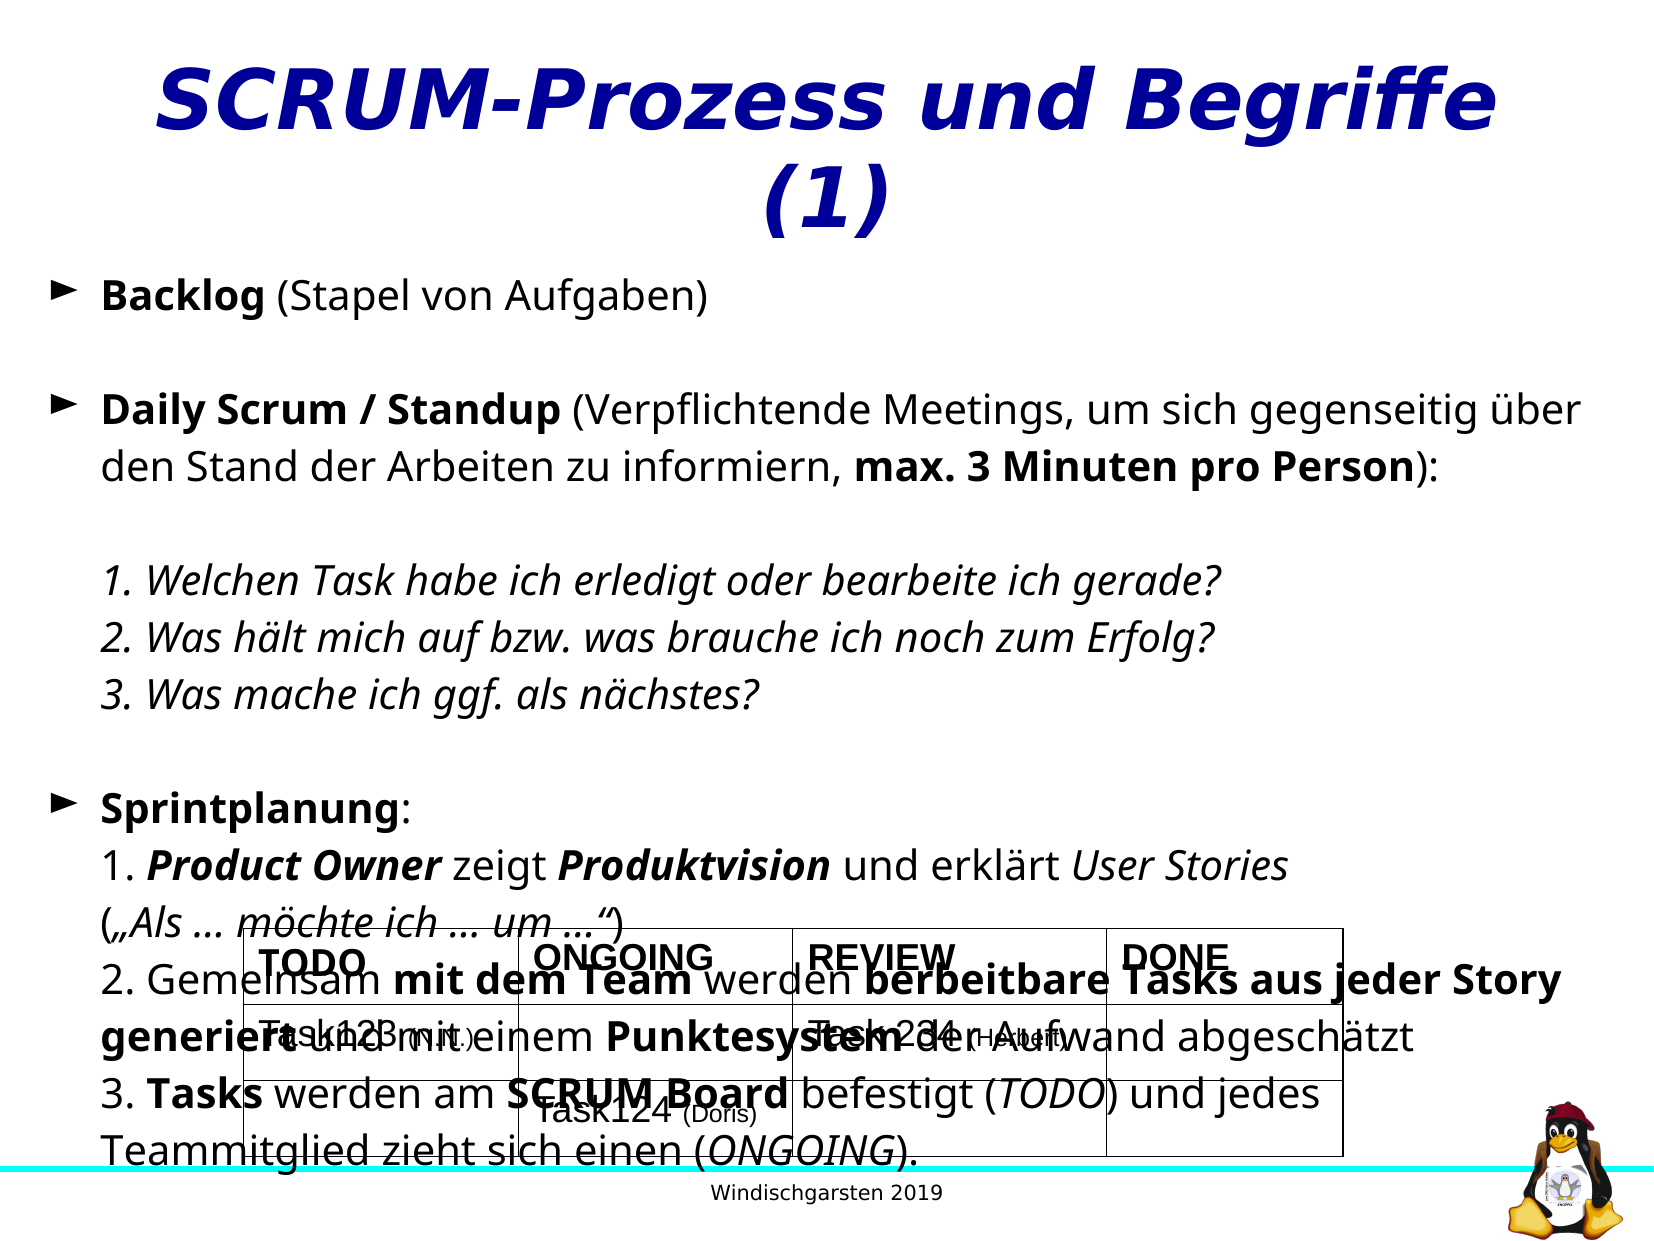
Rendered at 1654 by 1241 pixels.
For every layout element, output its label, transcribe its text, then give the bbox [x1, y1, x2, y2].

table_header TODO [244, 929, 518, 1004]
table_cell [244, 1081, 518, 1156]
table_cell [1107, 1005, 1342, 1080]
table_header REVIEW [793, 929, 1106, 1004]
table_cell [519, 1005, 792, 1080]
picture [1505, 1100, 1625, 1241]
list Backlog (Stapel von Aufgaben) Daily Scrum / Standup (Verpflichtende Meetings, um sich gegenseitig über den Stand der Arbeiten zu informiern, max. 3 Minuten pro Person): 1. Welchen Task habe ich erledigt oder bearbeite ich gerade? 2. Was hält mich auf bzw. was brauche ich noch zum Erfolg? 3. Was mache ich ggf. als nächstes? Sprintplanung: 1. Product Owner zeigt Produktvision und erklärt User Stories („Als … möchte ich … um ...“) 2. Gemeinsam mit dem Team werden berbeitbare Tasks aus jeder Story generiert und mit einem Punktesystem der Aufwand abgeschätzt 3. Tasks werden am SCRUM Board befestigt (TODO) und jedes Teammitglied zieht sich einen (ONGOING). [29, 265, 1595, 916]
table_cell [793, 1081, 1106, 1156]
table_cell Task123 (N.N.) [244, 1005, 518, 1080]
table_header ONGOING [519, 929, 792, 1004]
table_header DONE [1107, 929, 1342, 1004]
table_cell Task 234 (Herbert) [793, 1005, 1106, 1080]
title SCRUM-Prozess und Begriffe (1) [121, 46, 1534, 254]
table_cell [1107, 1081, 1342, 1156]
table_cell Task124 (Doris) [519, 1081, 792, 1156]
